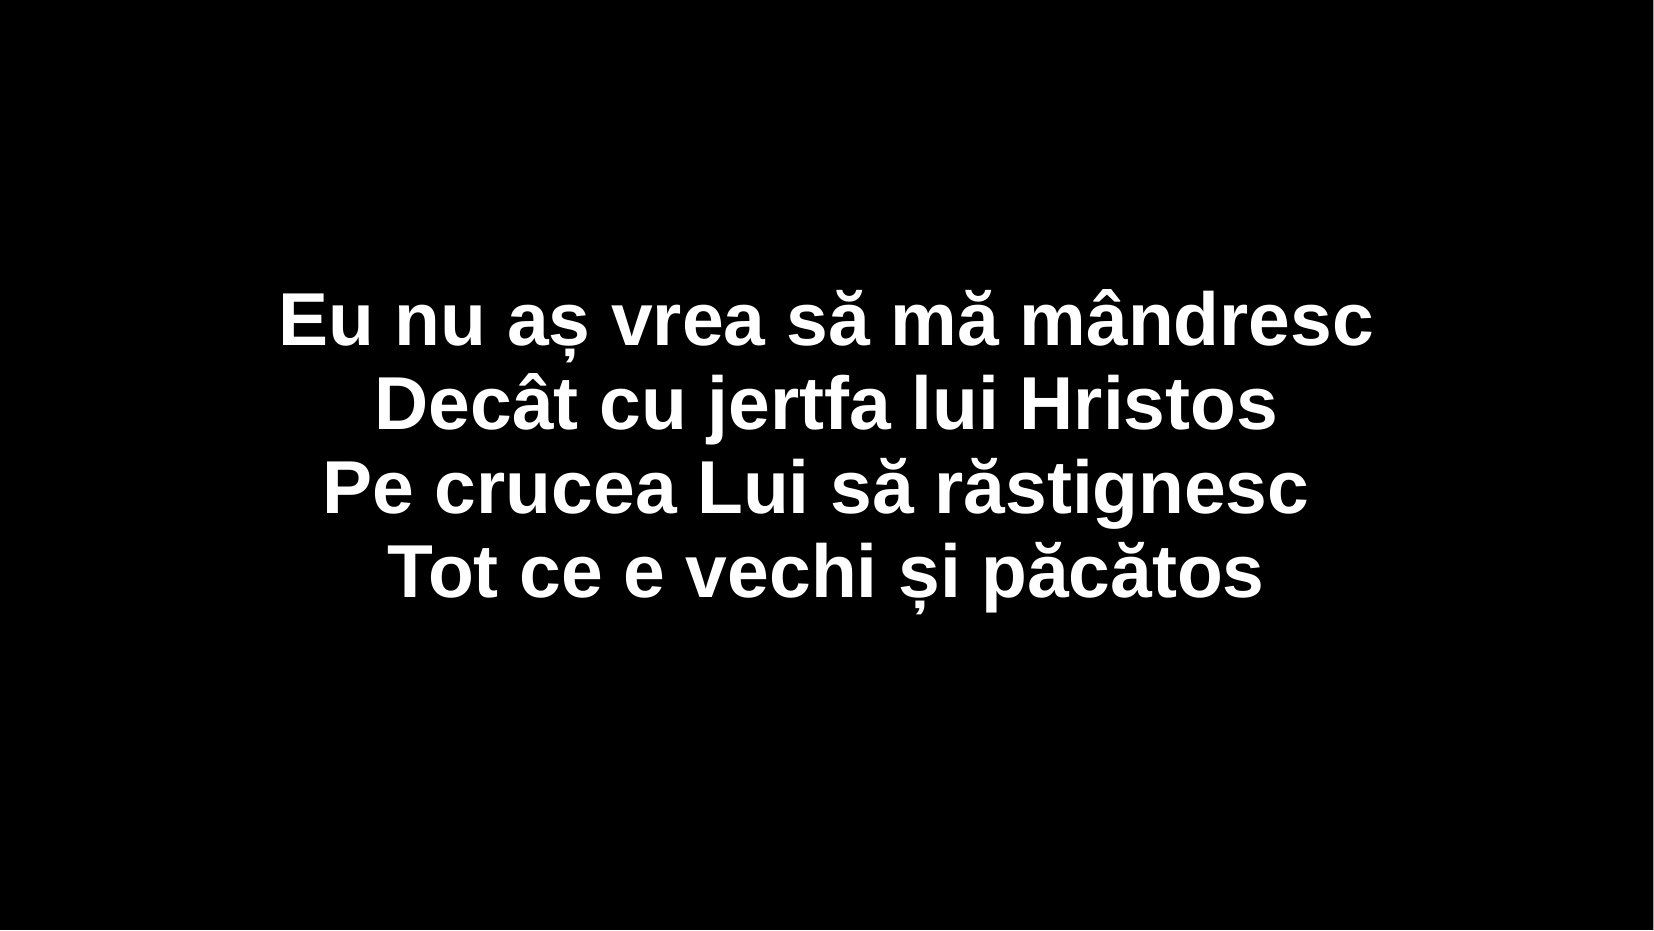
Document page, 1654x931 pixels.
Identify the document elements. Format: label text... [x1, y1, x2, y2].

text_box Eu nu aș vrea să mă mândresc Decât cu jertfa lui Hristos Pe crucea Lui să răstignesc Tot ce e vechi și păcătos [82, 217, 1571, 757]
